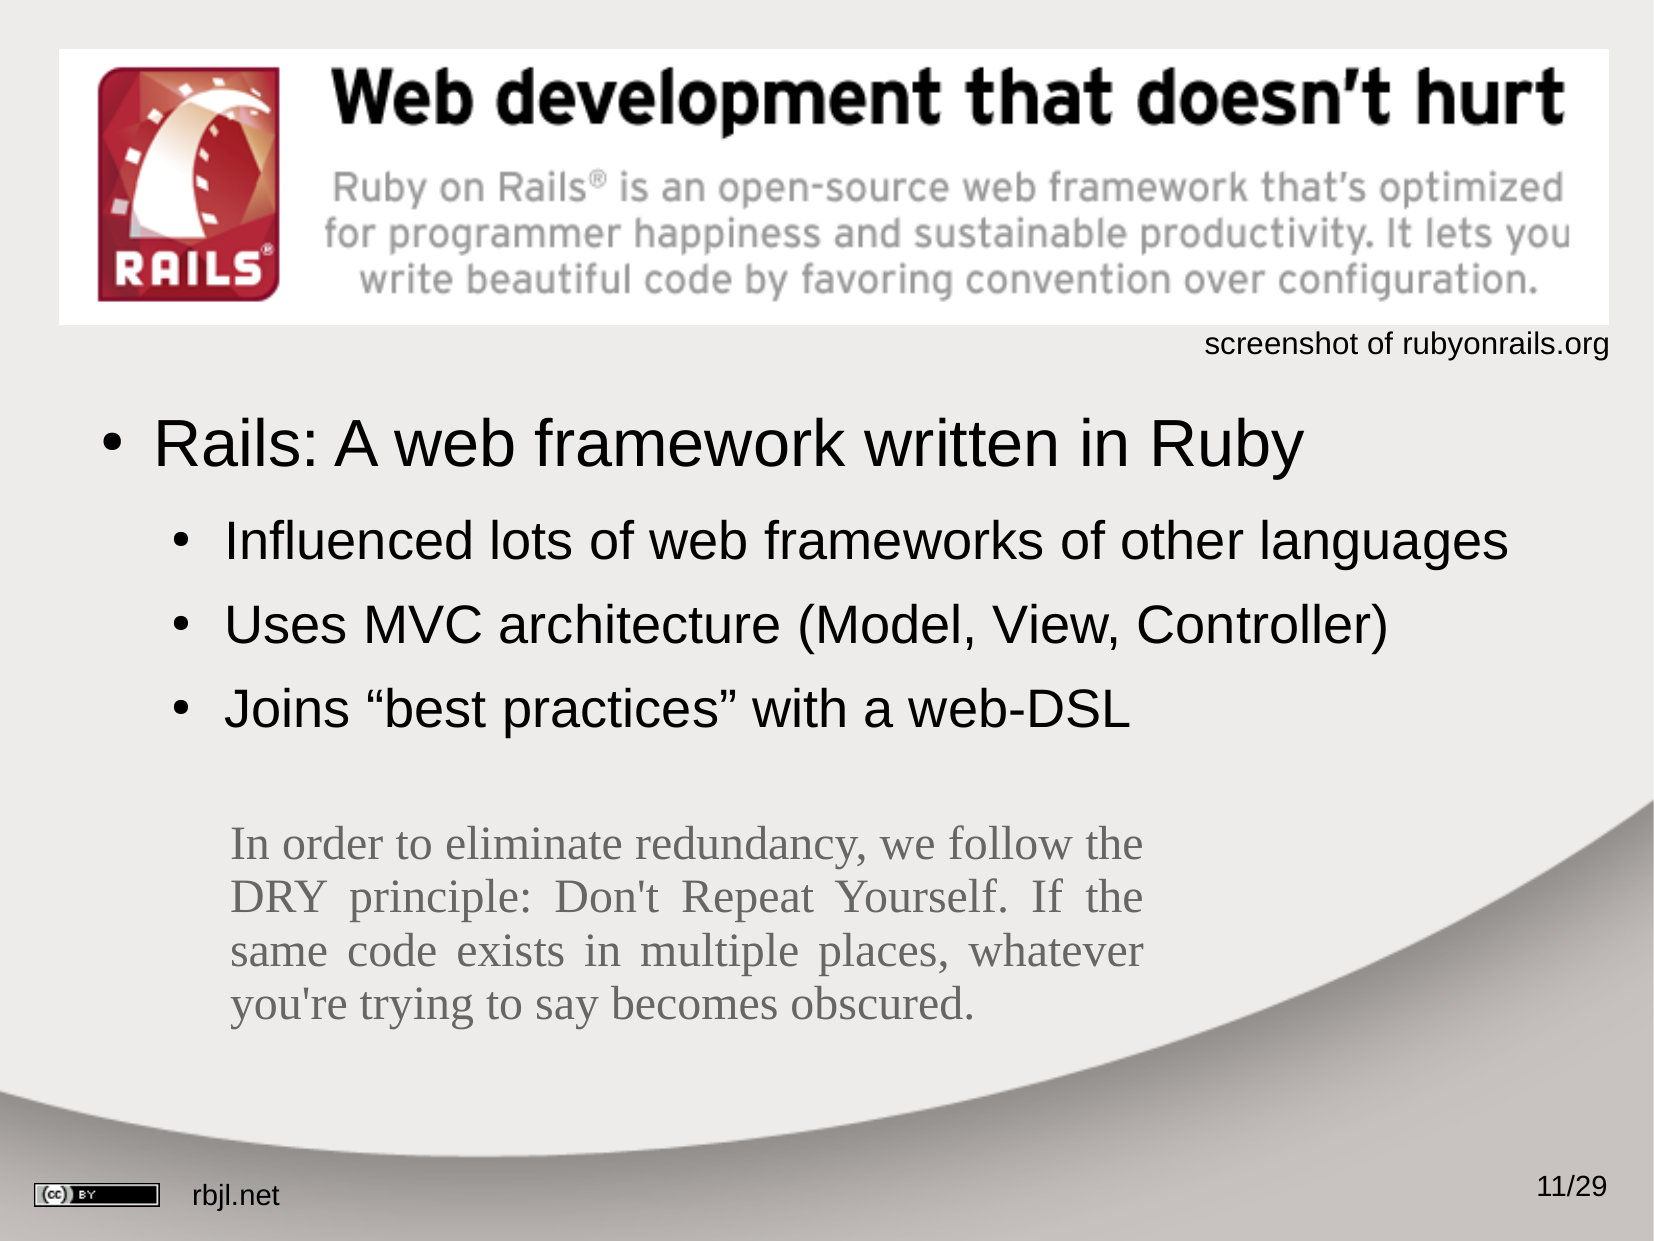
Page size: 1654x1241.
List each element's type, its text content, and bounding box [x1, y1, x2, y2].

text_box In order to eliminate redundancy, we follow the DRY principle: Don't Repeat Yourself. If the same code exists in multiple places, whatever you're trying to say becomes obscured. [215, 809, 1161, 1135]
list Rails: A web framework written in Ruby Influenced lots of web frameworks of other languages Uses MVC architecture (Model, View, Controller) Joins “best practices” with a web-DSL [82, 325, 1571, 1077]
picture [0, 0, 1654, 1241]
text_box screenshot of rubyonrails.org [936, 318, 1626, 369]
